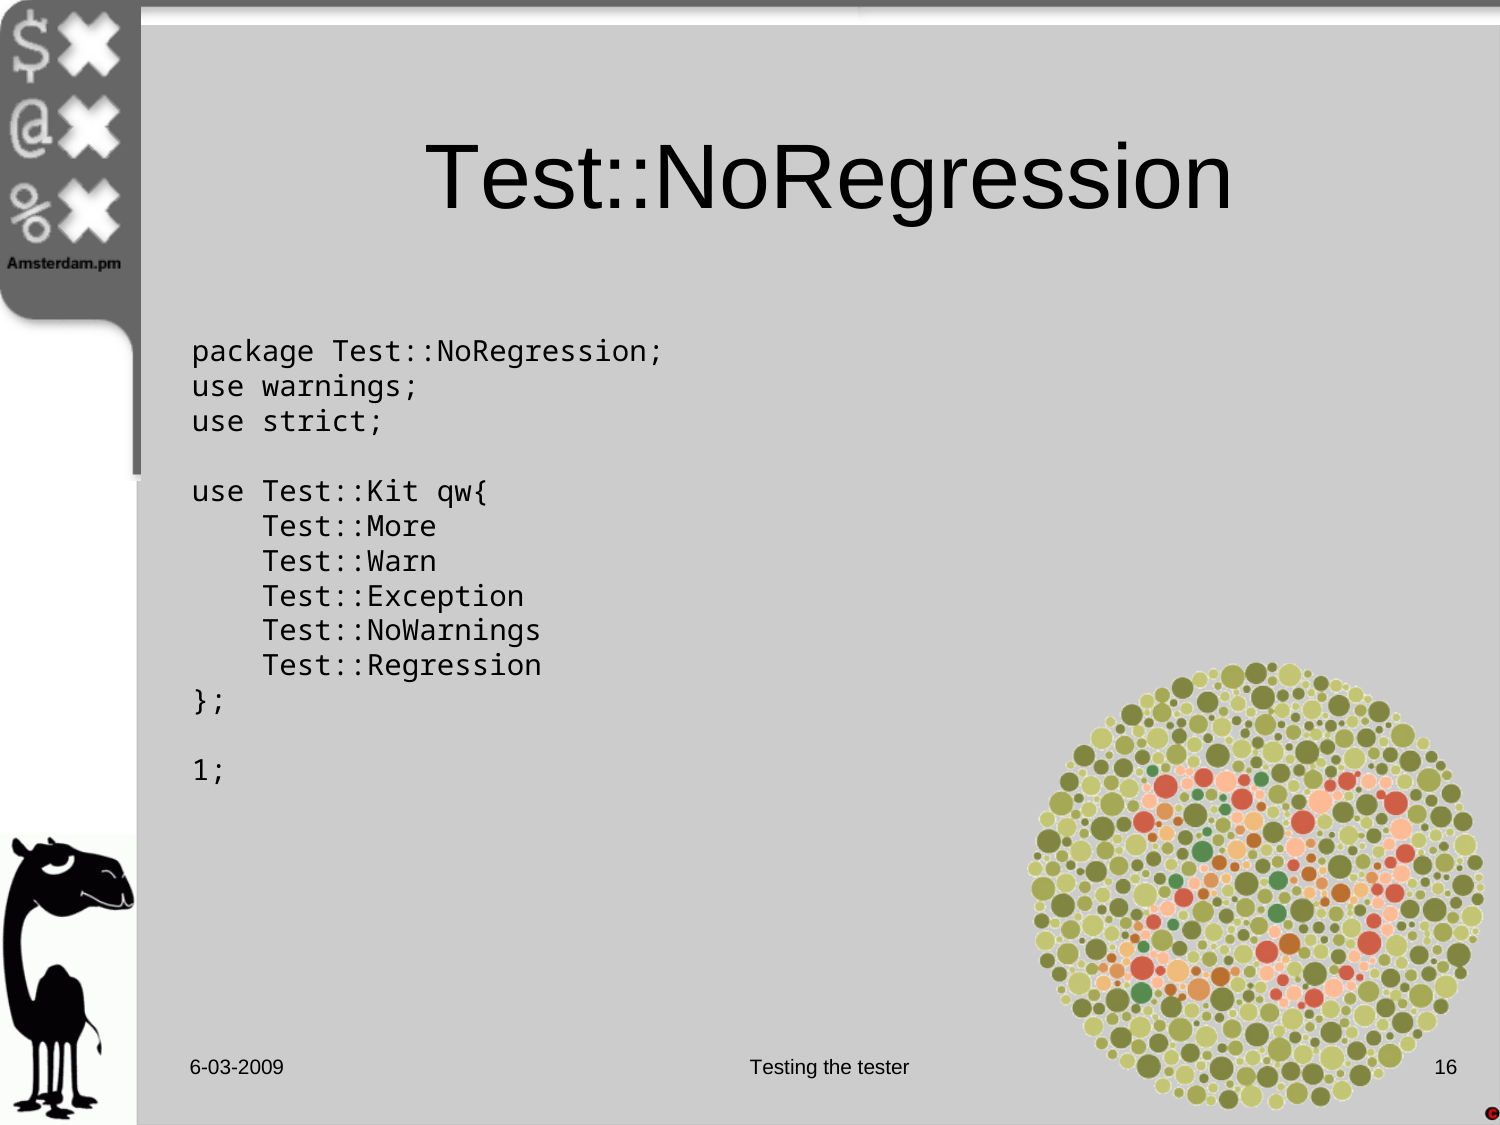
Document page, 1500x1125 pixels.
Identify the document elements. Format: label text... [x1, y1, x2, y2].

picture [0, 834, 136, 1125]
text_box package Test::NoRegression; use warnings; use strict; use Test::Kit qw{ Test::More Test::Warn Test::Exception Test::NoWarnings Test::Regression }; 1; [177, 324, 1447, 829]
title Test::NoRegression [187, 87, 1473, 273]
picture [0, 0, 1500, 481]
picture [1027, 661, 1500, 1125]
